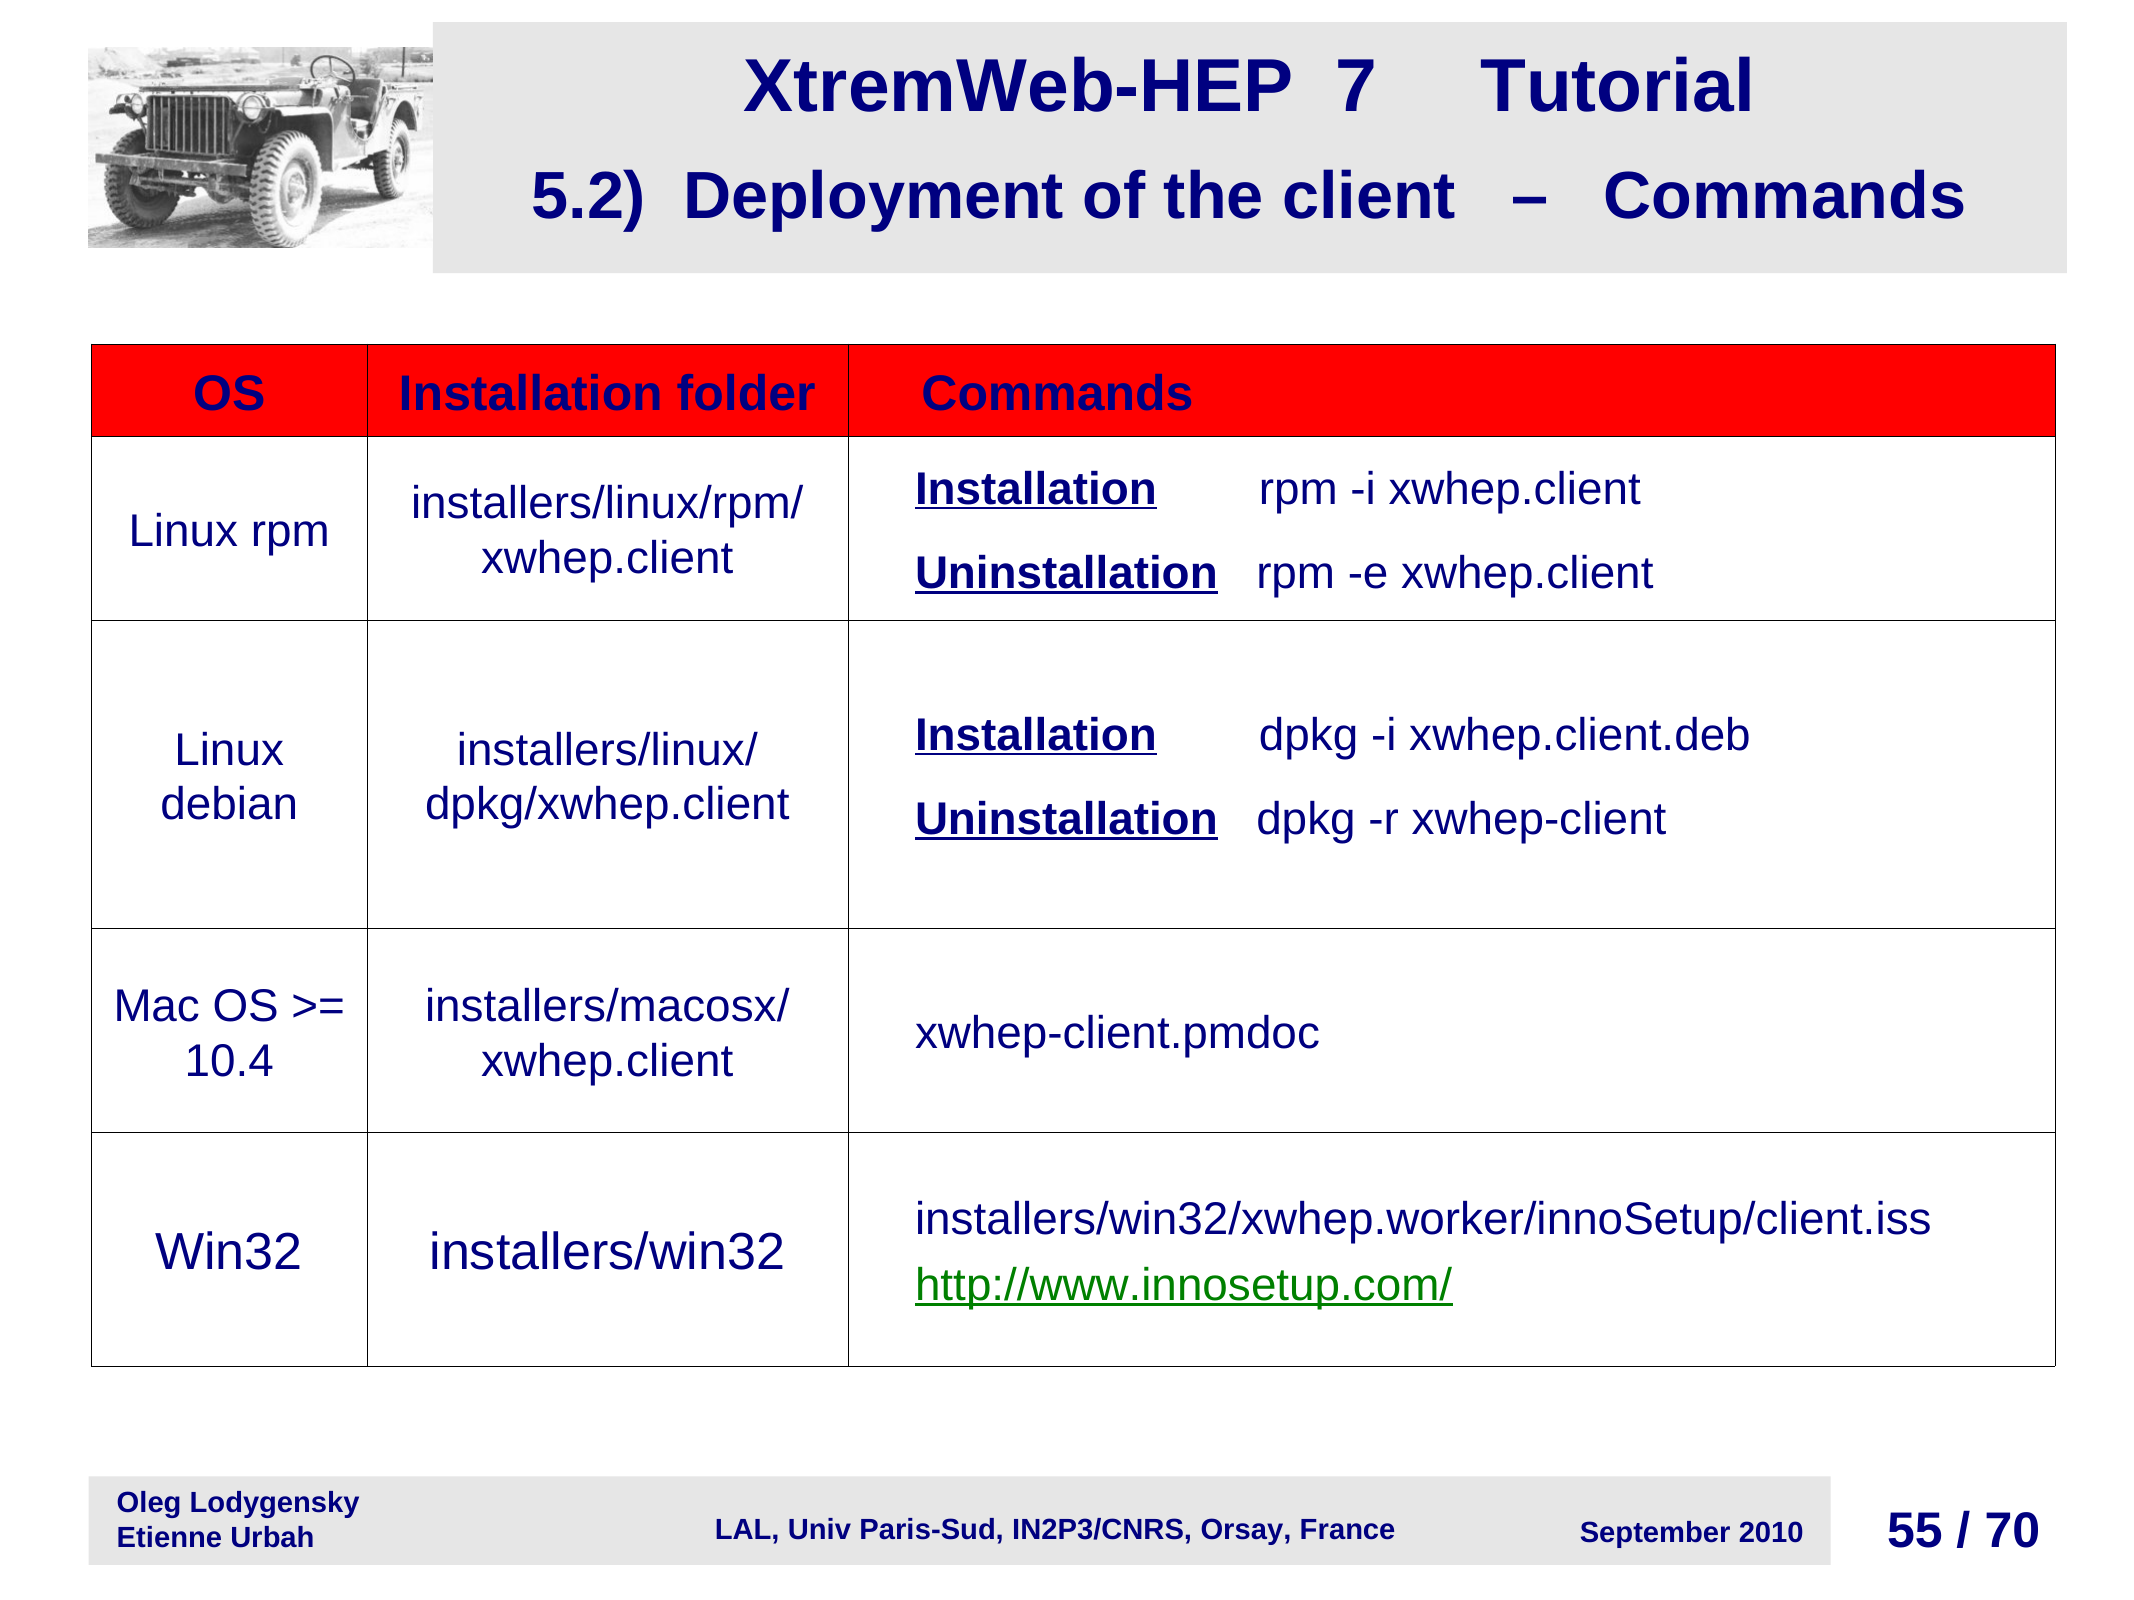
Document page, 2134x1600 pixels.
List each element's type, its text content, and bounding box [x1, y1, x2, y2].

table_cell installers/macosx/xwhep.client [368, 929, 848, 1132]
table_cell Linux rpm [92, 437, 367, 620]
table_cell Installation dpkg -i xwhep.client.deb Uninstallation dpkg -r xwhep-client [849, 621, 2055, 928]
table_header Commands [849, 345, 2055, 436]
table_cell Linux debian [92, 621, 367, 928]
title 5.2) Deployment of the client – Commands [442, 118, 2067, 266]
table_header OS [92, 345, 367, 436]
table_header Installation folder [368, 345, 848, 436]
table_cell installers/win32 [368, 1133, 848, 1366]
table_cell installers/win32/xwhep.worker/innoSetup/client.iss http://www.innosetup.com/ [849, 1133, 2055, 1366]
table_cell Installation rpm -i xwhep.client Uninstallation rpm -e xwhep.client [849, 437, 2055, 620]
picture [88, 47, 433, 248]
table_cell Win32 [92, 1133, 367, 1366]
table_cell installers/linux/dpkg/xwhep.client [368, 621, 848, 928]
table_cell installers/linux/rpm/xwhep.client [368, 437, 848, 620]
table_cell Mac OS >= 10.4 [92, 929, 367, 1132]
table_cell xwhep-client.pmdoc [849, 929, 2055, 1132]
